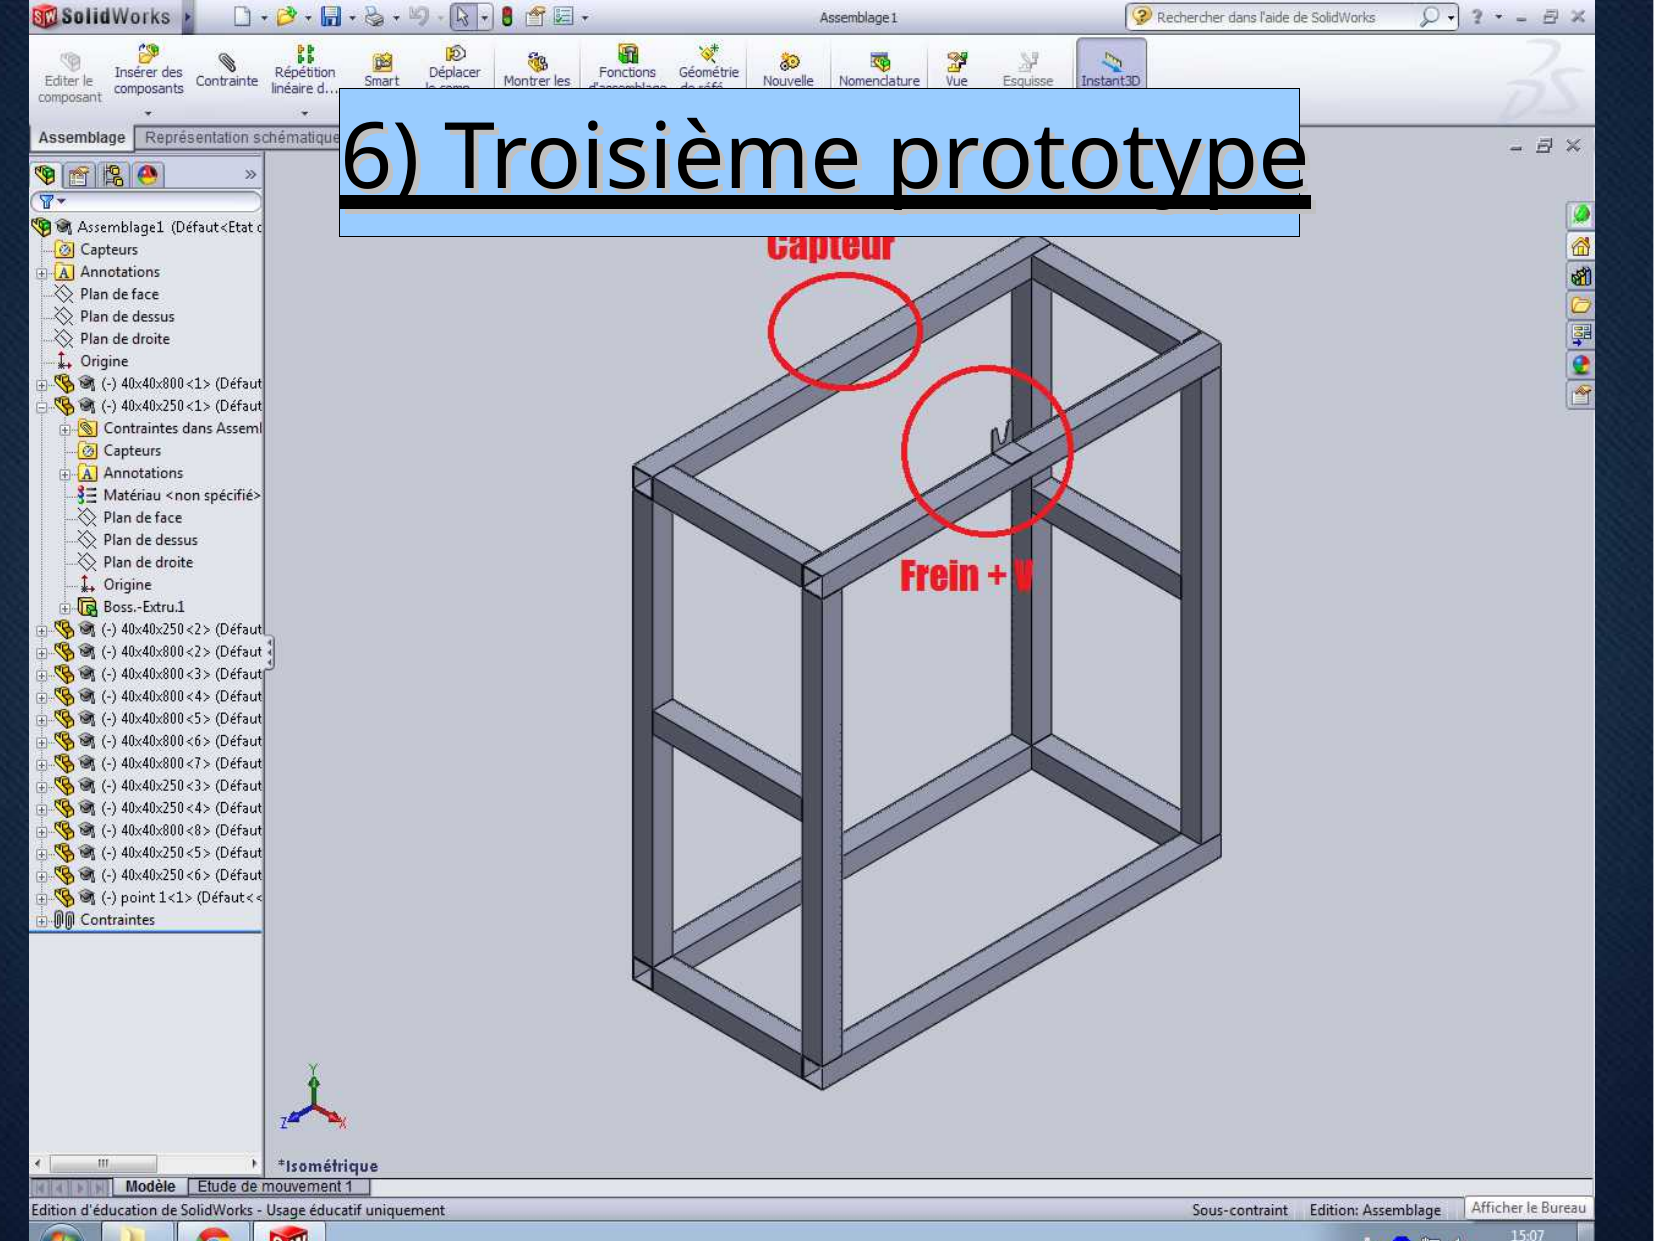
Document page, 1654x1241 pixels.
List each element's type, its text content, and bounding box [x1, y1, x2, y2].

title 6) Troisième prototype [82, 49, 1571, 257]
picture [0, 0, 1654, 1241]
